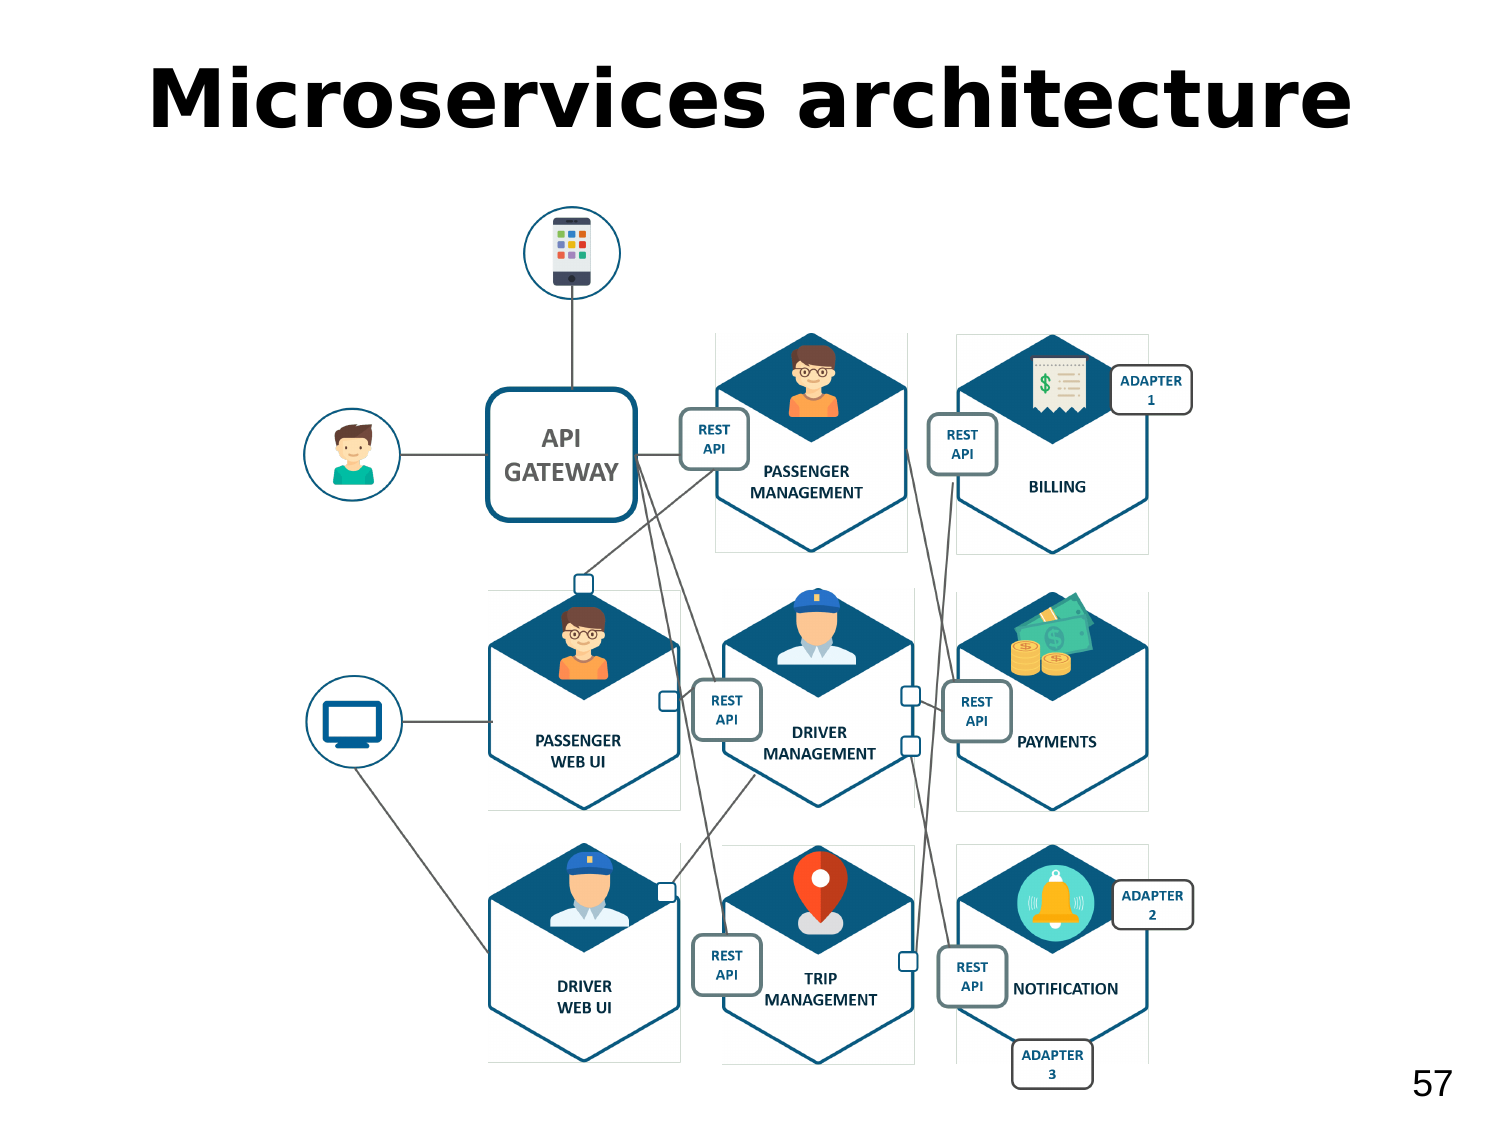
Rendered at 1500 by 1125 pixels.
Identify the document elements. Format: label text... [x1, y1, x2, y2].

picture [303, 206, 1197, 1093]
title Microservices architecture [75, 44, 1425, 177]
